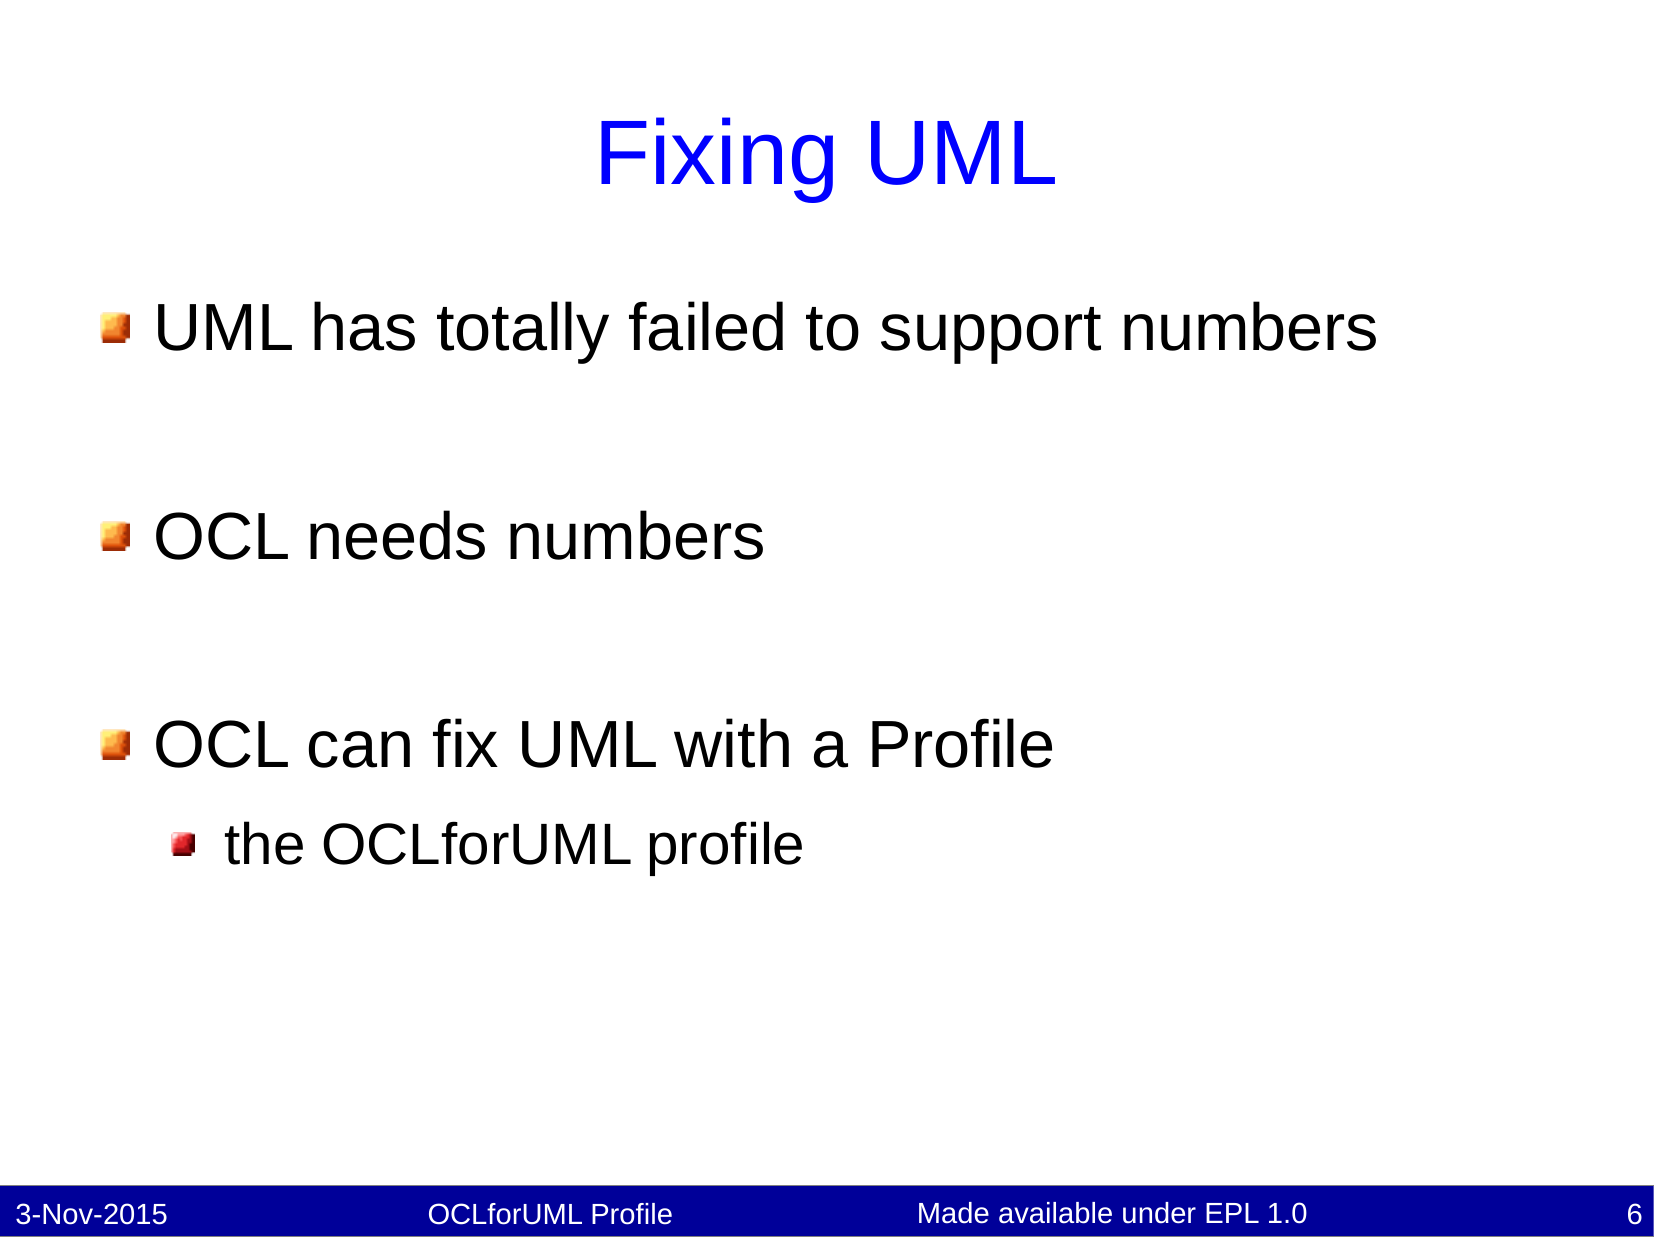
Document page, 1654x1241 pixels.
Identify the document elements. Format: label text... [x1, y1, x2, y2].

list UML has totally failed to support numbers OCL needs numbers OCL can fix UML with a Profile the OCLforUML profile [82, 290, 1571, 1010]
title Fixing UML [82, 49, 1571, 257]
